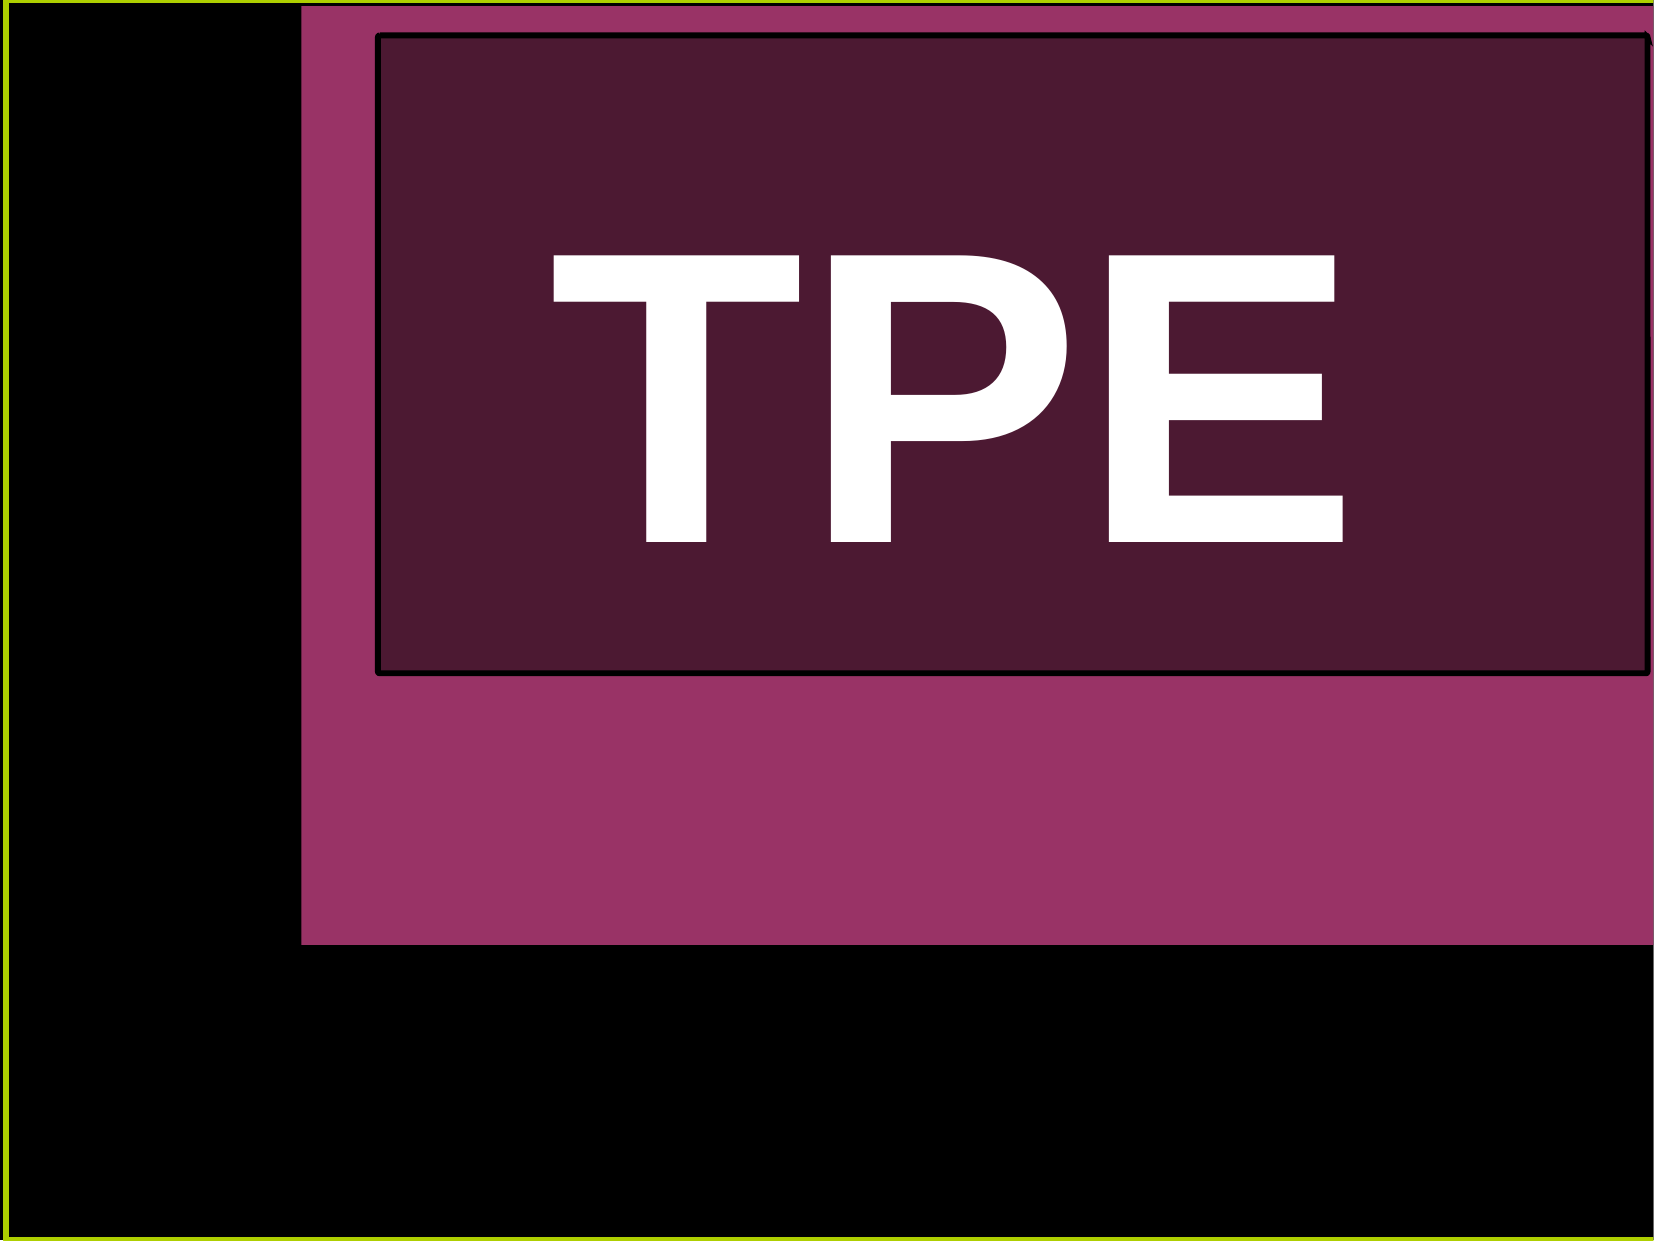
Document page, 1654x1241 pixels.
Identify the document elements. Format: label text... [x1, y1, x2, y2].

text_box [6, 0, 1654, 1241]
text_box TPE [377, 35, 1648, 674]
